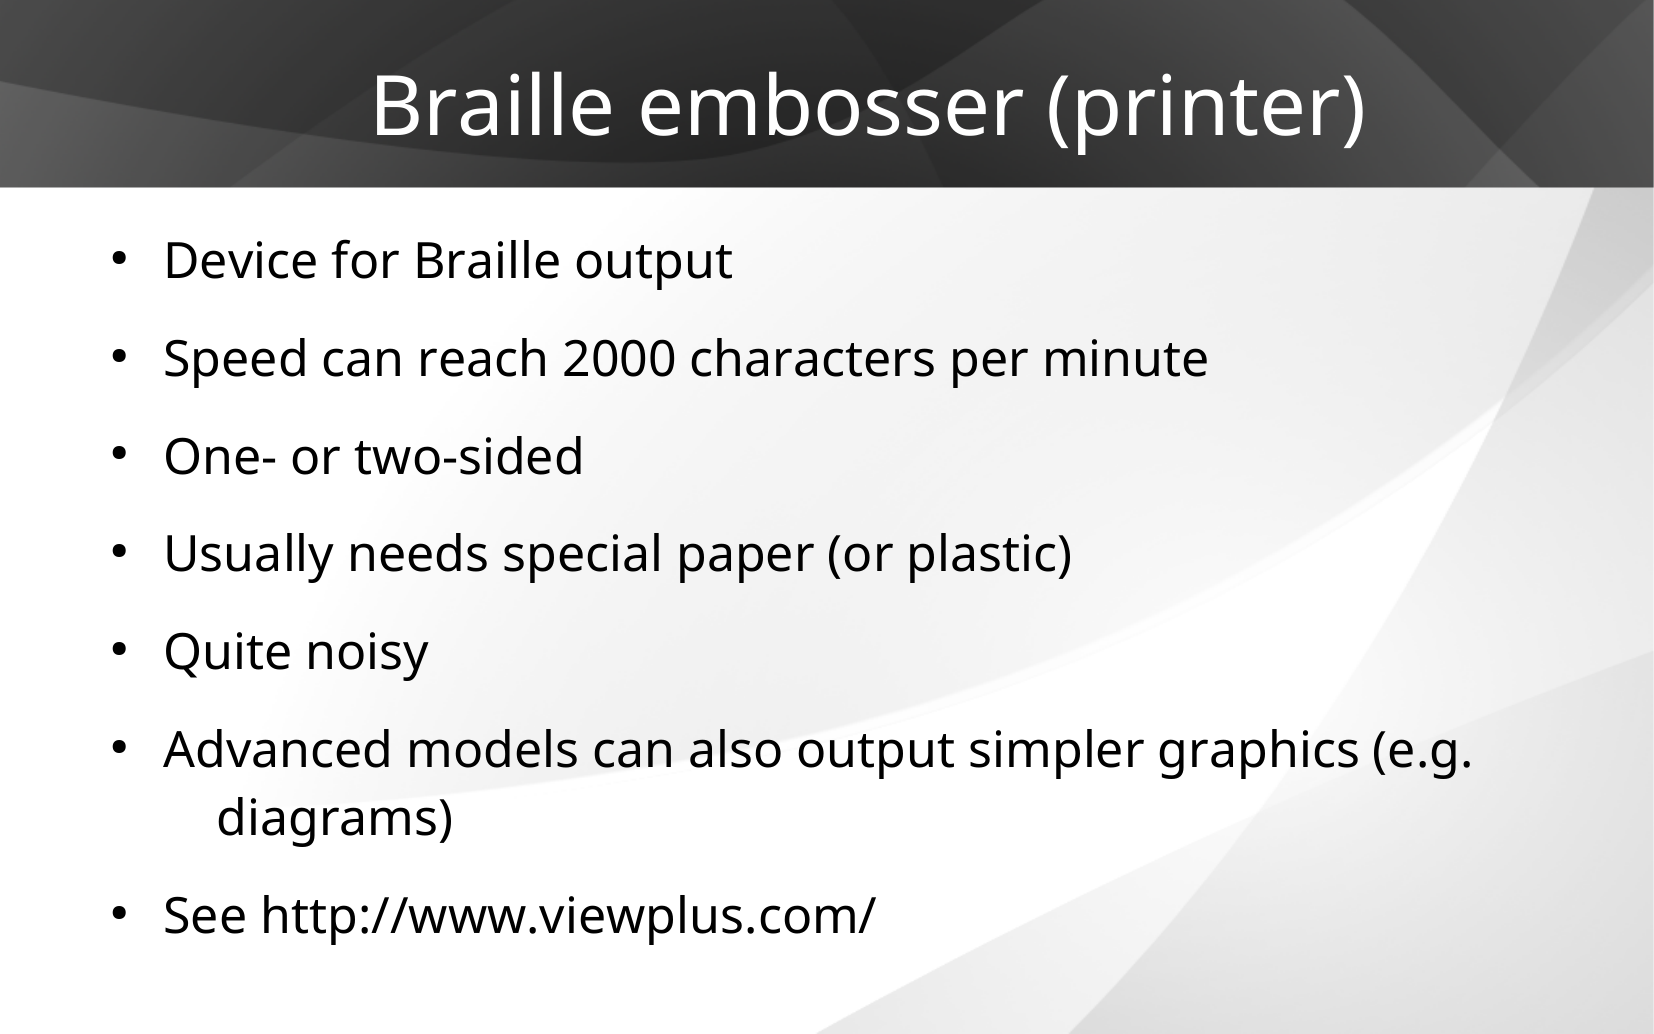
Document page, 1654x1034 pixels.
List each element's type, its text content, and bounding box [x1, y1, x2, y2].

list Device for Braille output Speed can reach 2000 characters per minute One- or two-sided Usually needs special paper (or plastic) Quite noisy Advanced models can also output simpler graphics (e.g. diagrams) See http://www.viewplus.com/ [75, 225, 1613, 1013]
picture [0, 0, 1654, 1034]
title Braille embosser (printer) [124, 0, 1613, 208]
